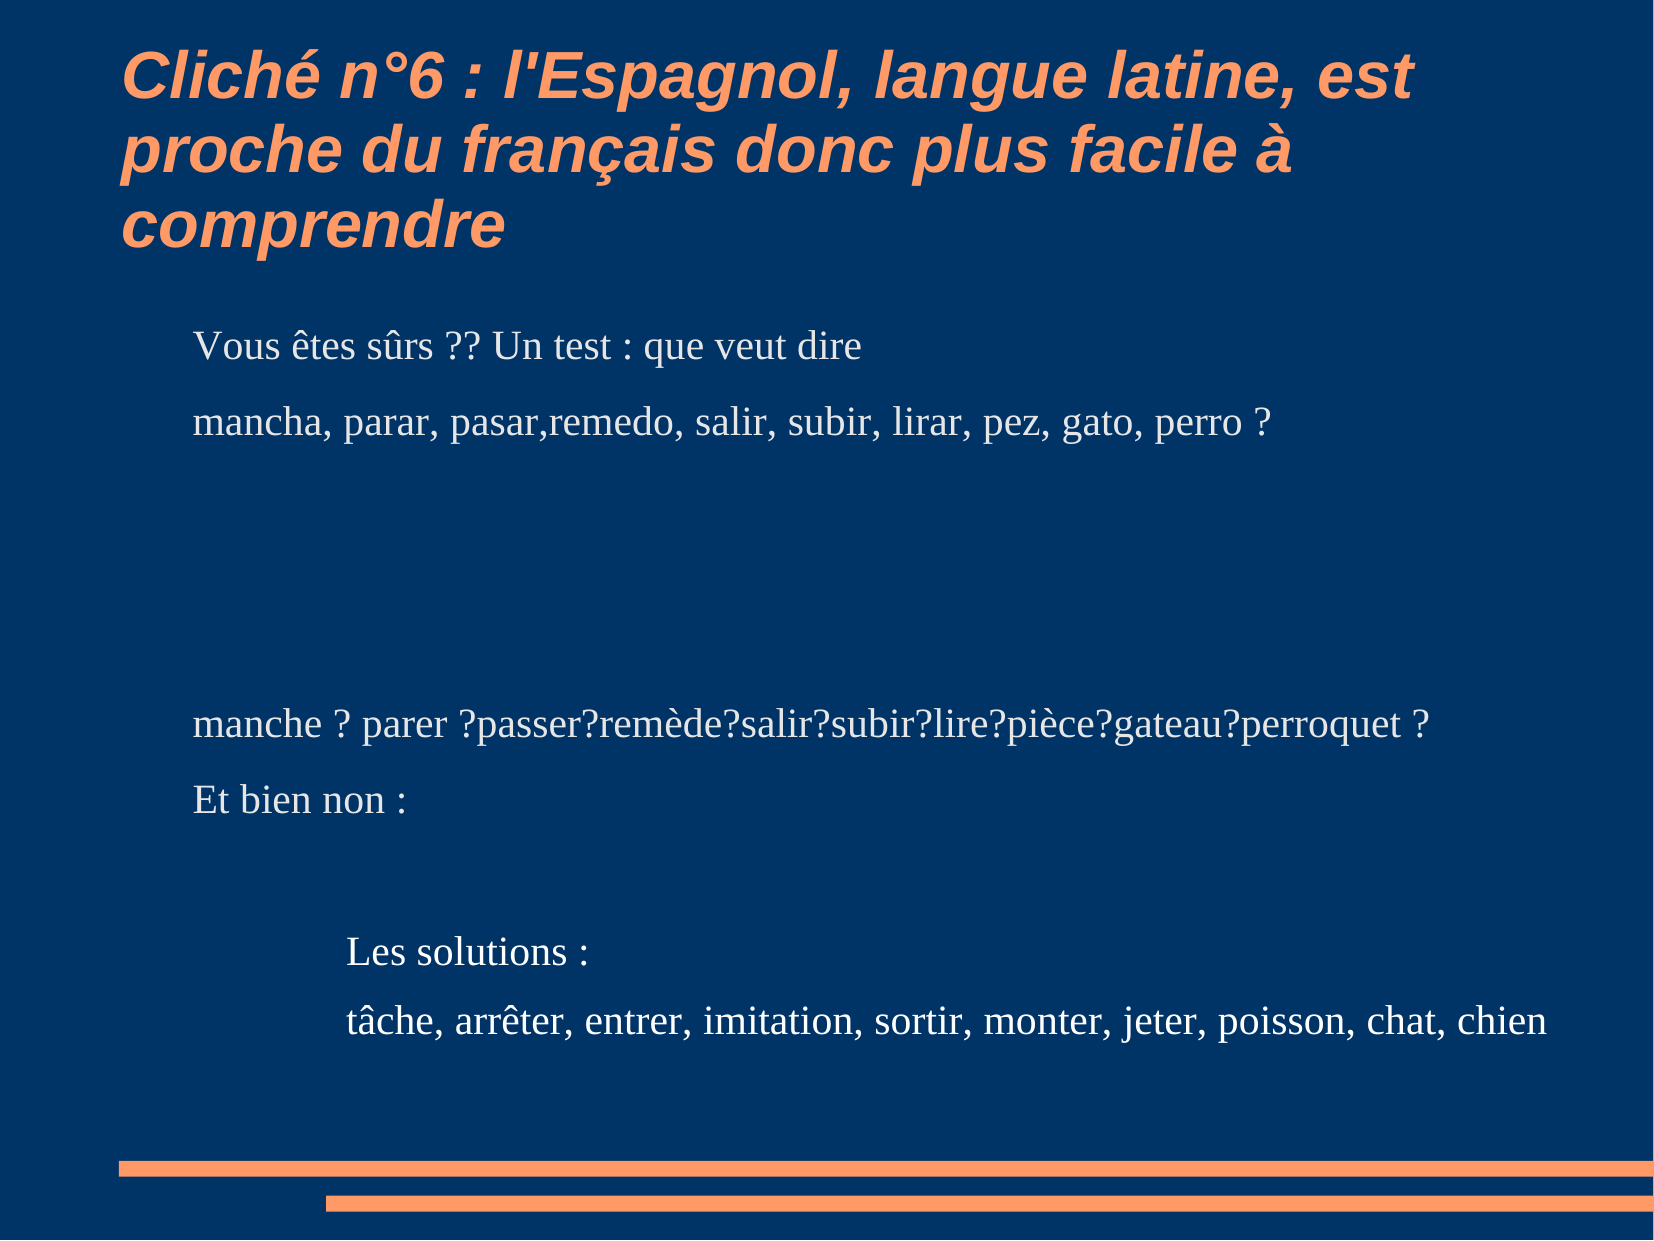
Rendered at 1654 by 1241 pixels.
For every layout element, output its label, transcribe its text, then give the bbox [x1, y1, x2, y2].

title Cliché n°6 : l'Espagnol, langue latine, est proche du français donc plus facile à comprendre [121, 37, 1534, 263]
list Vous êtes sûrs ?? Un test : que veut dire mancha, parar, pasar,remedo, salir, subir, lirar, pez, gato, perro ? manche ? parer ?passer?remède?salir?subir?lire?pièce?gateau?perroquet ? Et bien non : Les solutions : tâche, arrêter, entrer, imitation, sortir, monter, jeter, poisson, chat, chien [121, 322, 1561, 1241]
